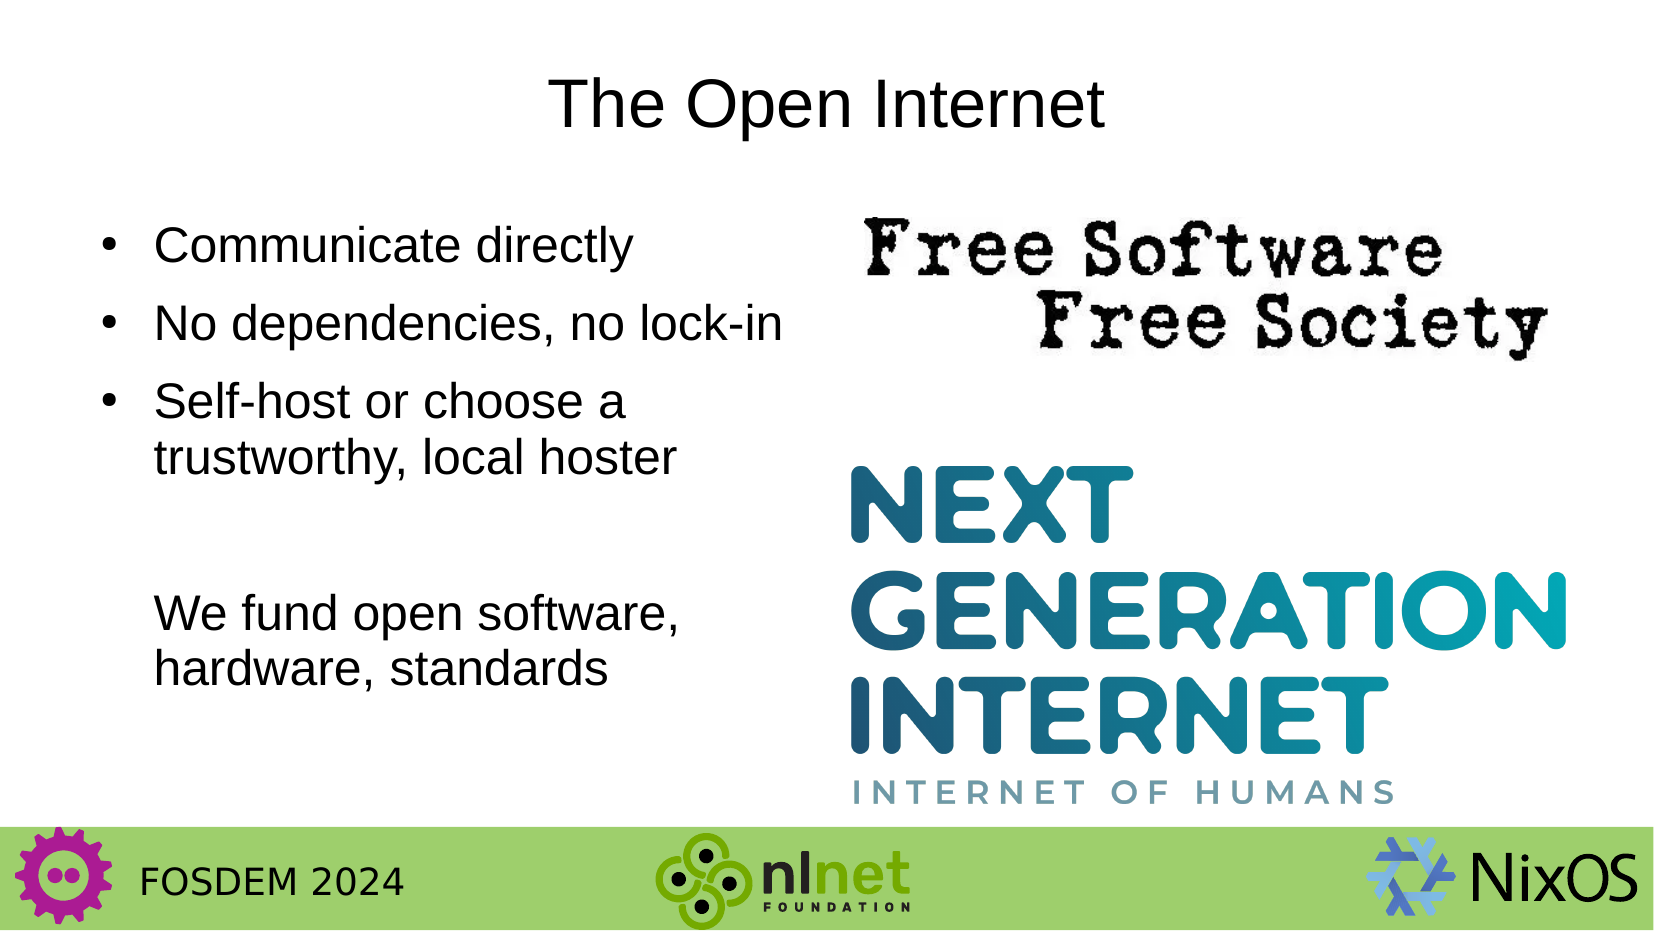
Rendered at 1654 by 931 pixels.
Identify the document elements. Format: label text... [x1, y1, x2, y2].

picture [845, 460, 1572, 810]
title The Open Internet [88, 29, 1565, 178]
list Communicate directly No dependencies, no lock-in Self-host or choose a trustworthy, local hoster We fund open software, hardware, standards [82, 217, 809, 758]
picture [864, 217, 1549, 362]
